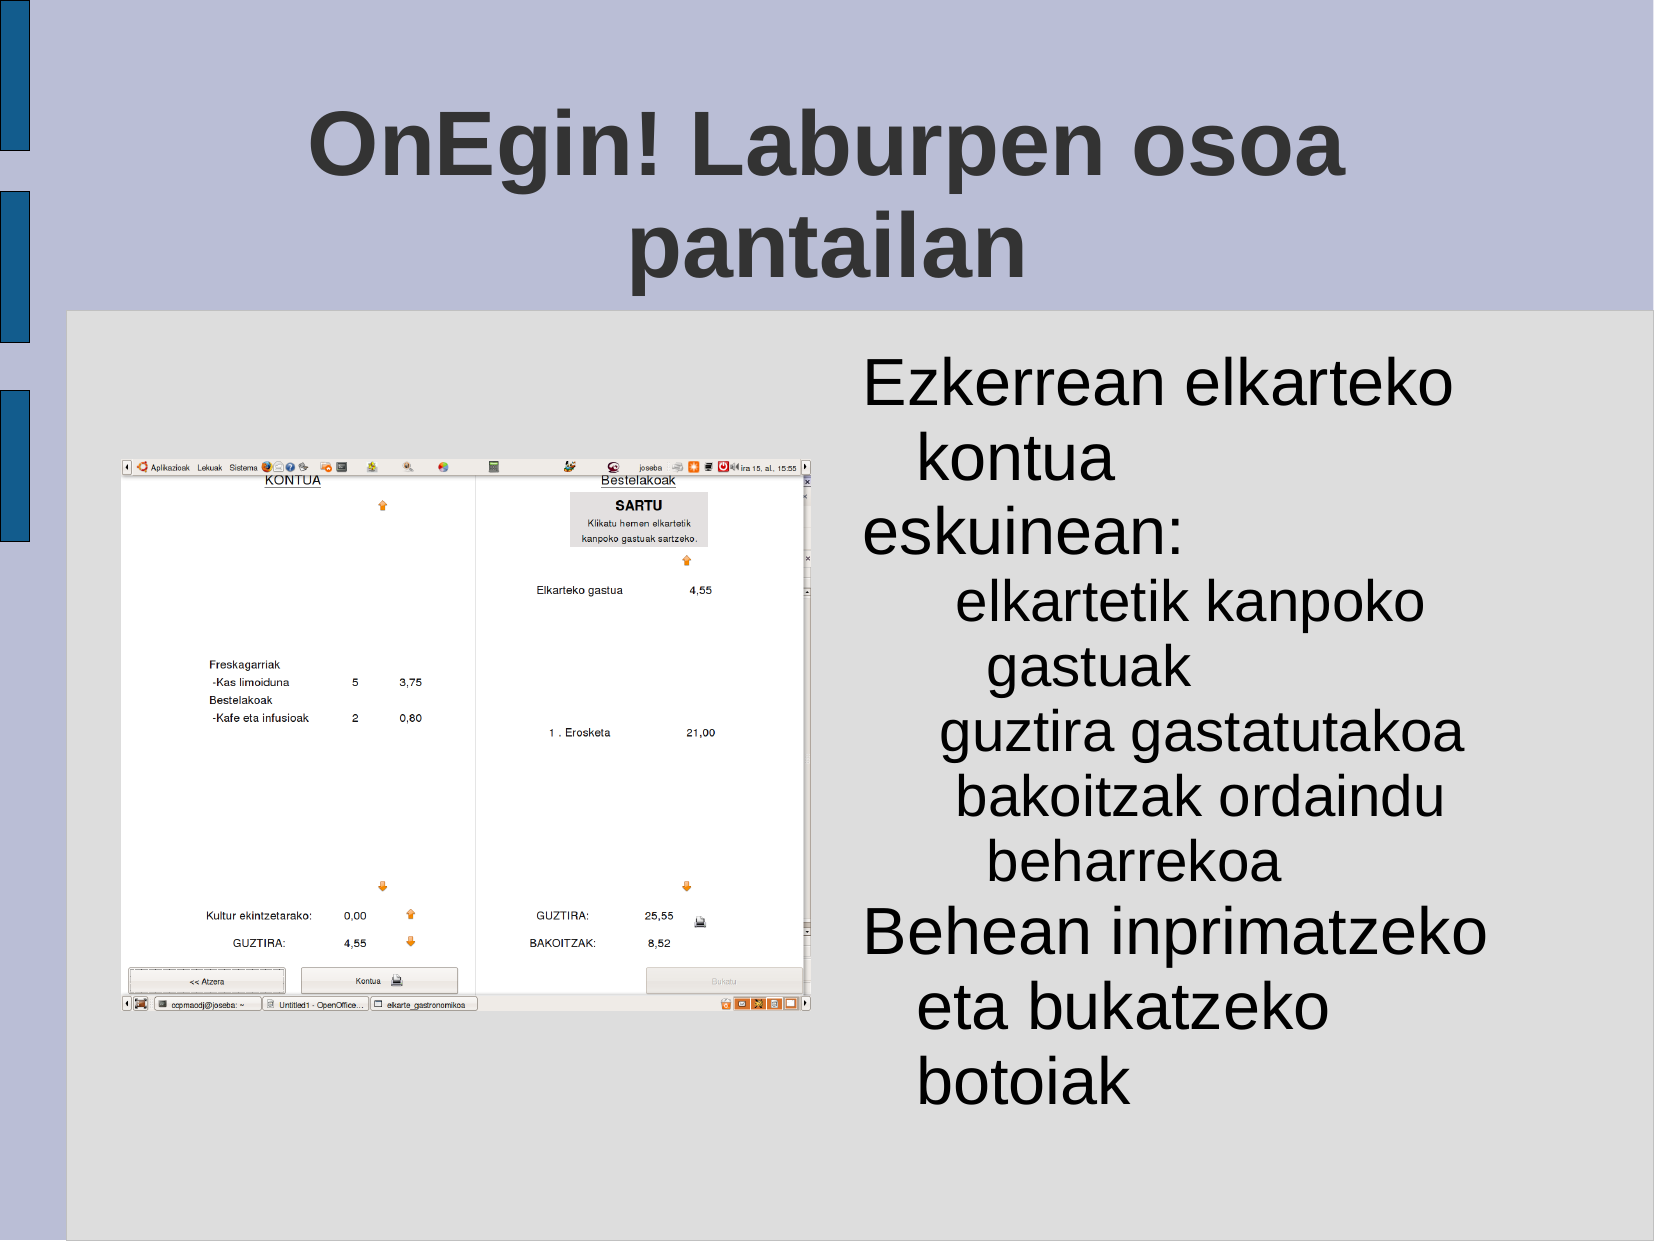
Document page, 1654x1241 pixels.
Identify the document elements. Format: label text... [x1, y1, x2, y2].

list Ezkerrean elkarteko kontua eskuinean: elkartetik kanpoko gastuak guztira gastatutakoa bakoitzak ordaindu beharrekoa Behean inprimatzeko eta bukatzeko botoiak [845, 344, 1535, 1119]
title OnEgin! Laburpen osoa pantailan [121, 92, 1534, 298]
picture [121, 459, 811, 1011]
